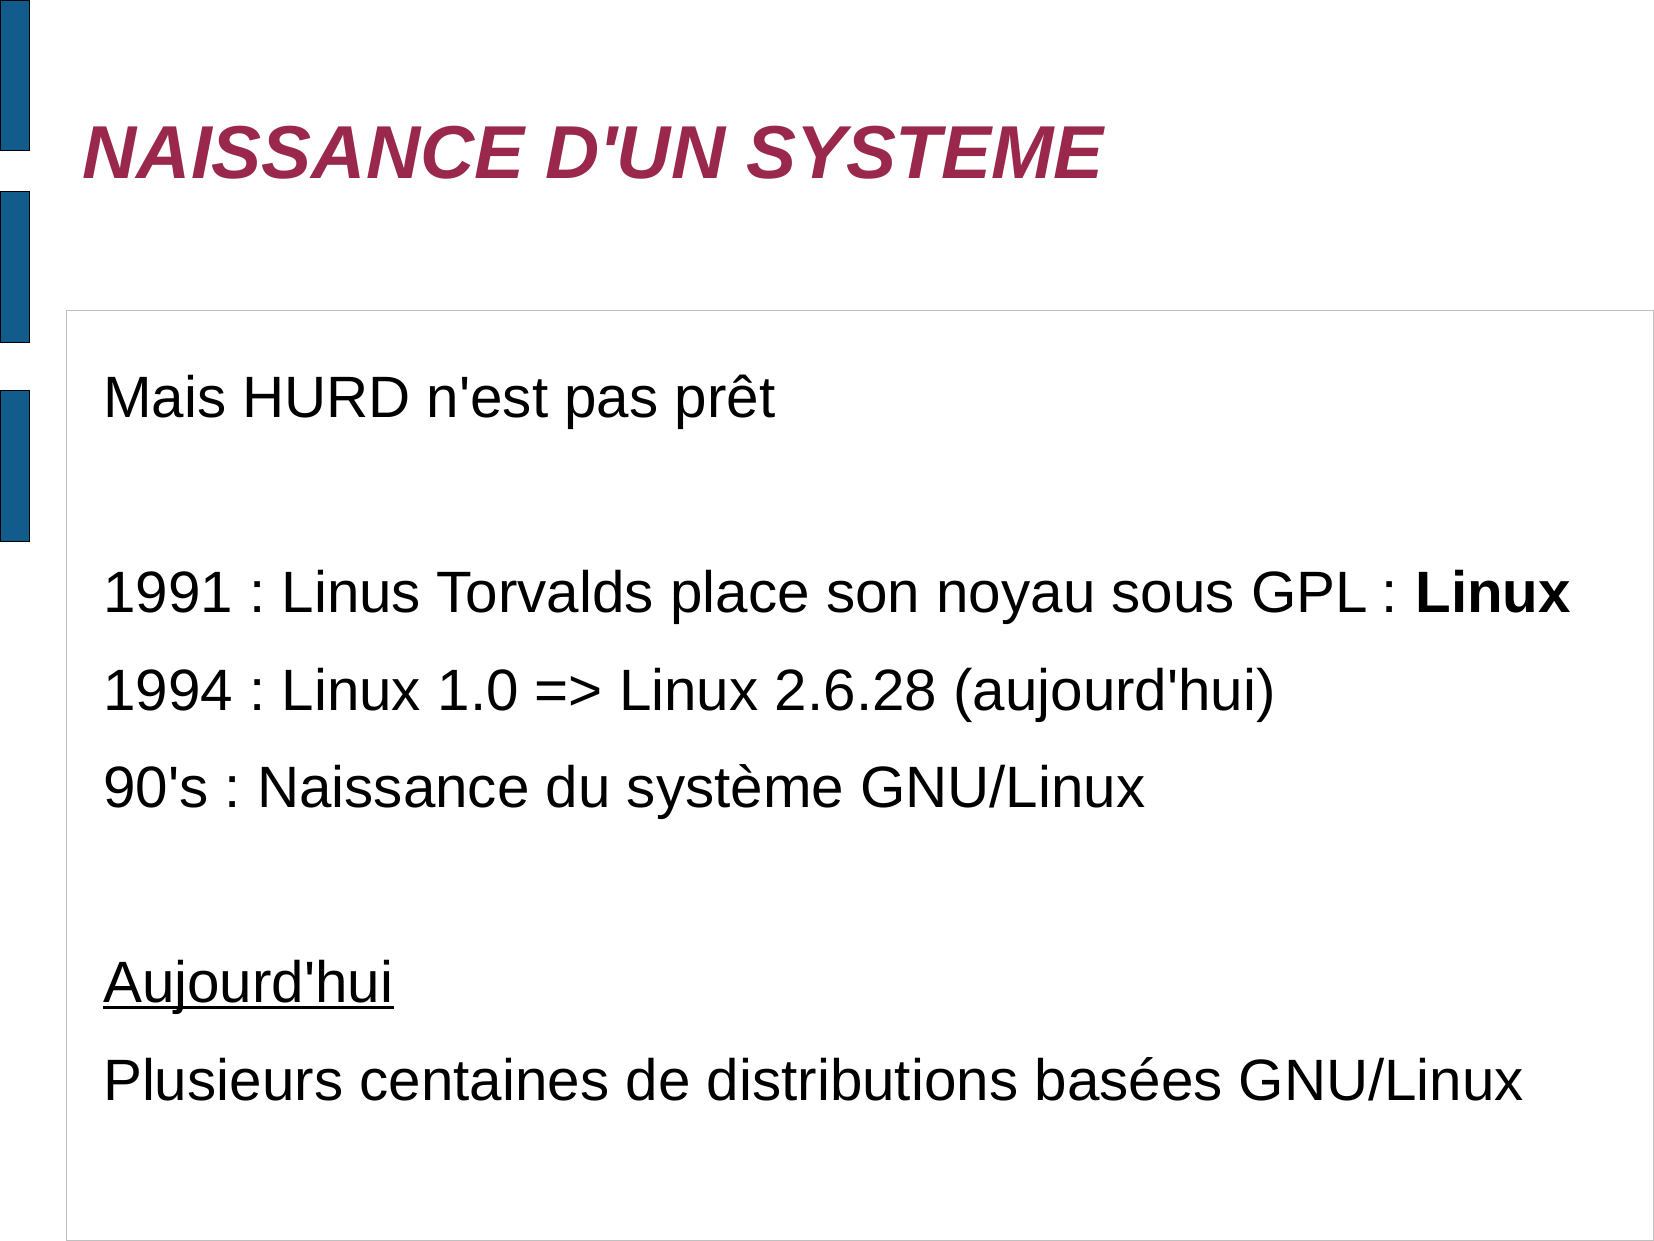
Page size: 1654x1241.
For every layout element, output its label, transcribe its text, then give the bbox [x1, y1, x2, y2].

subtitle [271, 1088, 285, 1097]
subtitle [871, 1088, 885, 1097]
subtitle [121, 1088, 1534, 1127]
subtitle [477, 1088, 492, 1097]
subtitle [633, 1088, 648, 1097]
title NAISSANCE D'UN SYSTEME [82, 49, 1571, 257]
subtitle [1043, 1088, 1058, 1097]
subtitle [1075, 1088, 1090, 1097]
text_box Mais HURD n'est pas prêt 1991 : Linus Torvalds place son noyau sous GPL : Linux 1994 : Linux 1.0 => Linux 2.6.28 (aujourd'hui) 90's : Naissance du système GNU/Linux Aujourd'hui Plusieurs centaines de distributions basées GNU/Linux [88, 324, 1595, 1088]
subtitle [163, 1088, 177, 1097]
subtitle [714, 1088, 729, 1097]
subtitle [1248, 1088, 1274, 1096]
subtitle [1336, 1088, 1358, 1096]
subtitle [932, 1088, 948, 1097]
subtitle [839, 1088, 854, 1097]
subtitle [1471, 1088, 1485, 1097]
